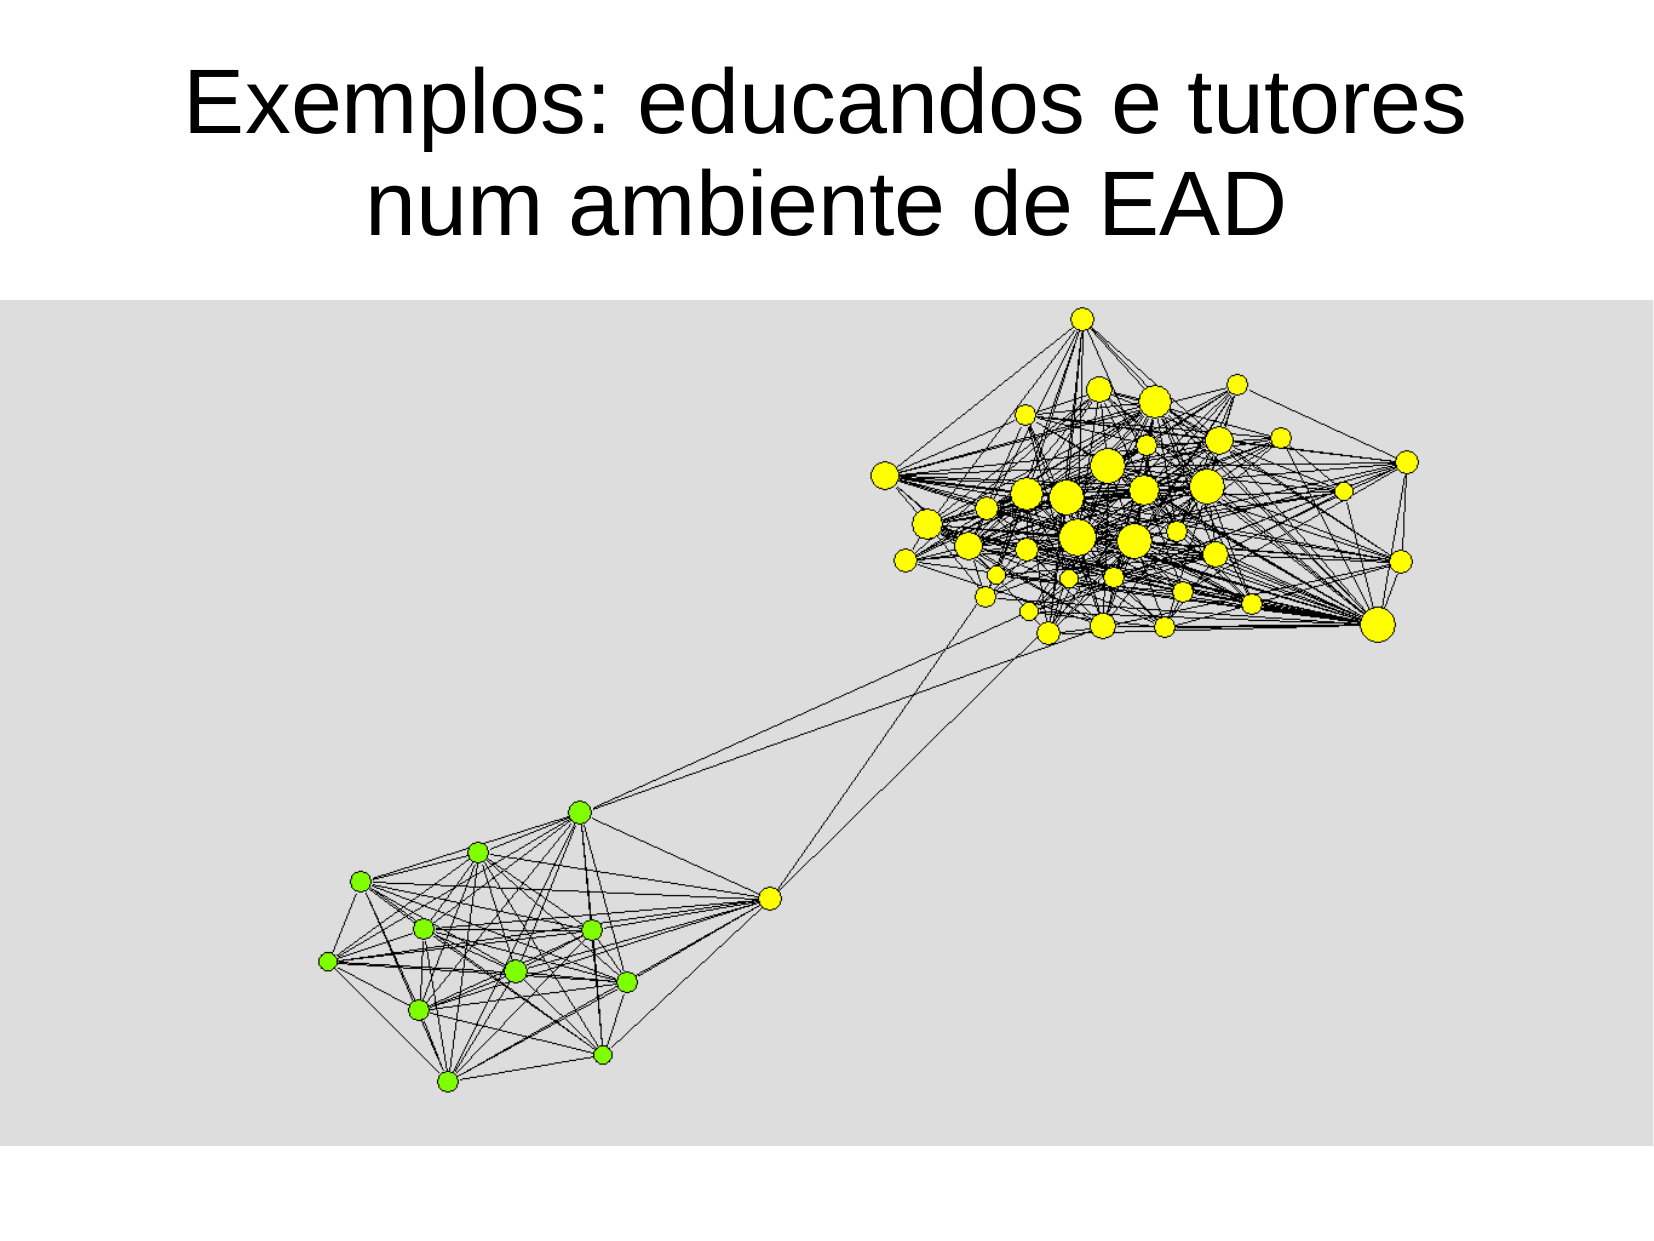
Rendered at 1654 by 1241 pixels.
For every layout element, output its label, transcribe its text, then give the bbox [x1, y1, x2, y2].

title Exemplos: educandos e tutores num ambiente de EAD [82, 49, 1571, 257]
picture [0, 300, 1654, 1146]
